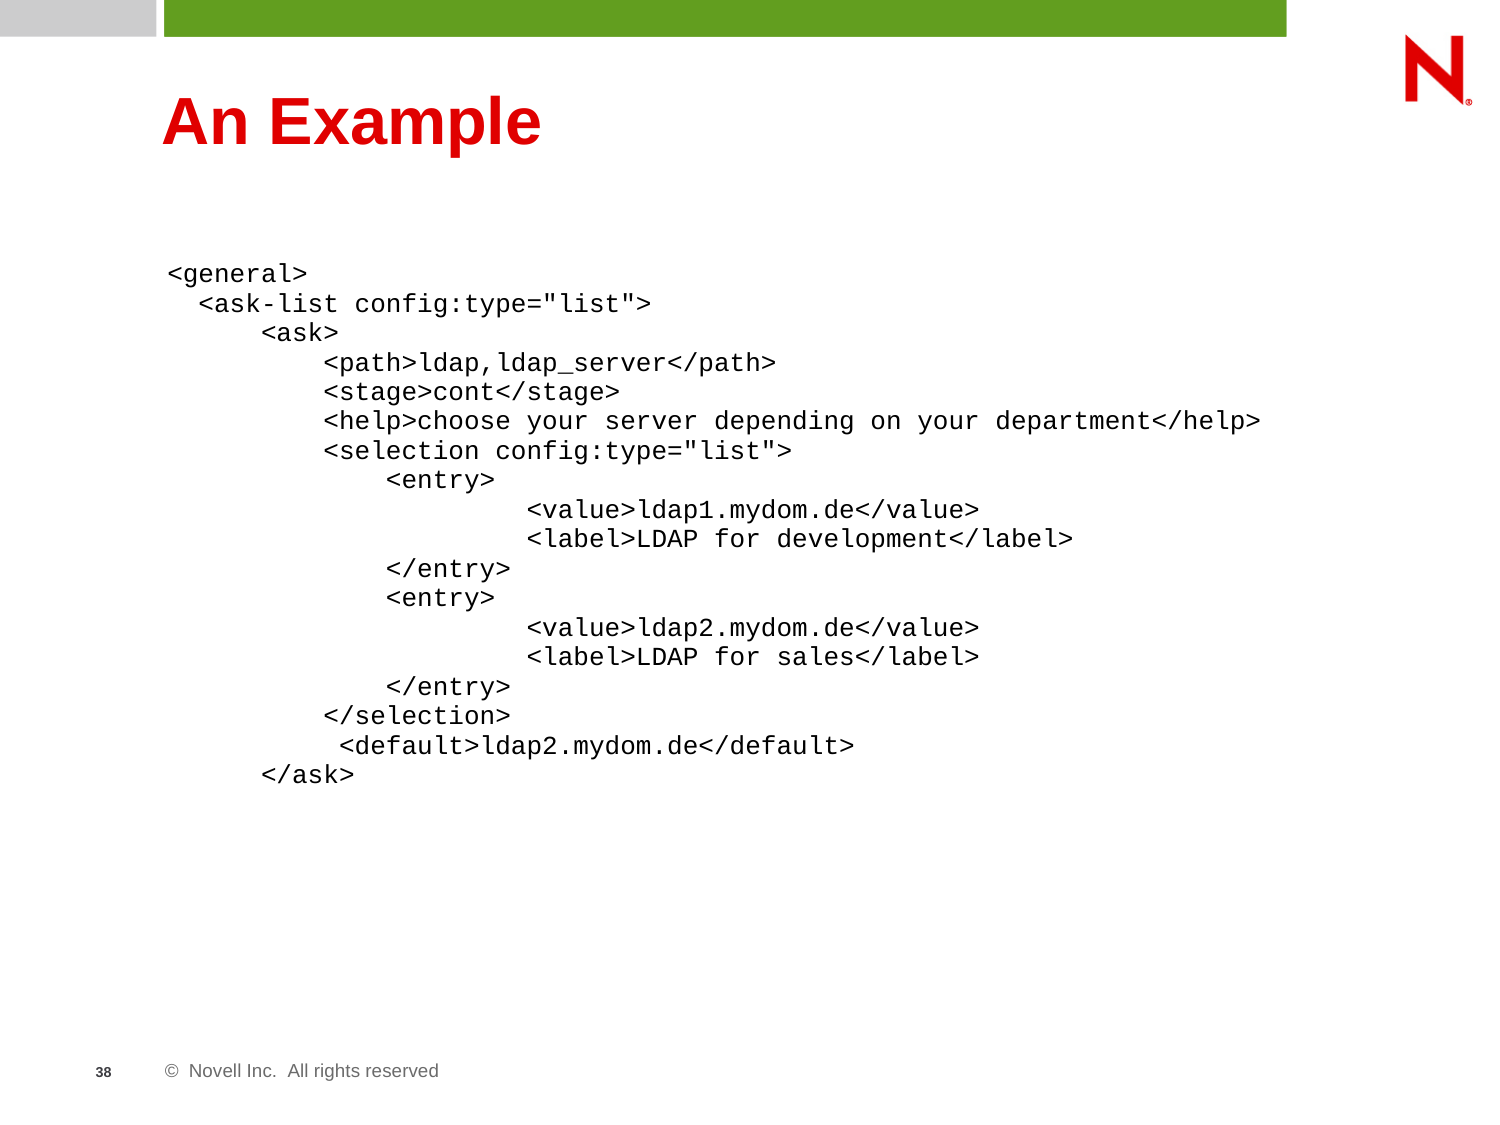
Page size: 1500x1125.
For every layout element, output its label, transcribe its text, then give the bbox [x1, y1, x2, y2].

chart [166, 261, 1398, 983]
picture [1403, 32, 1473, 107]
title An Example [161, 41, 1383, 205]
